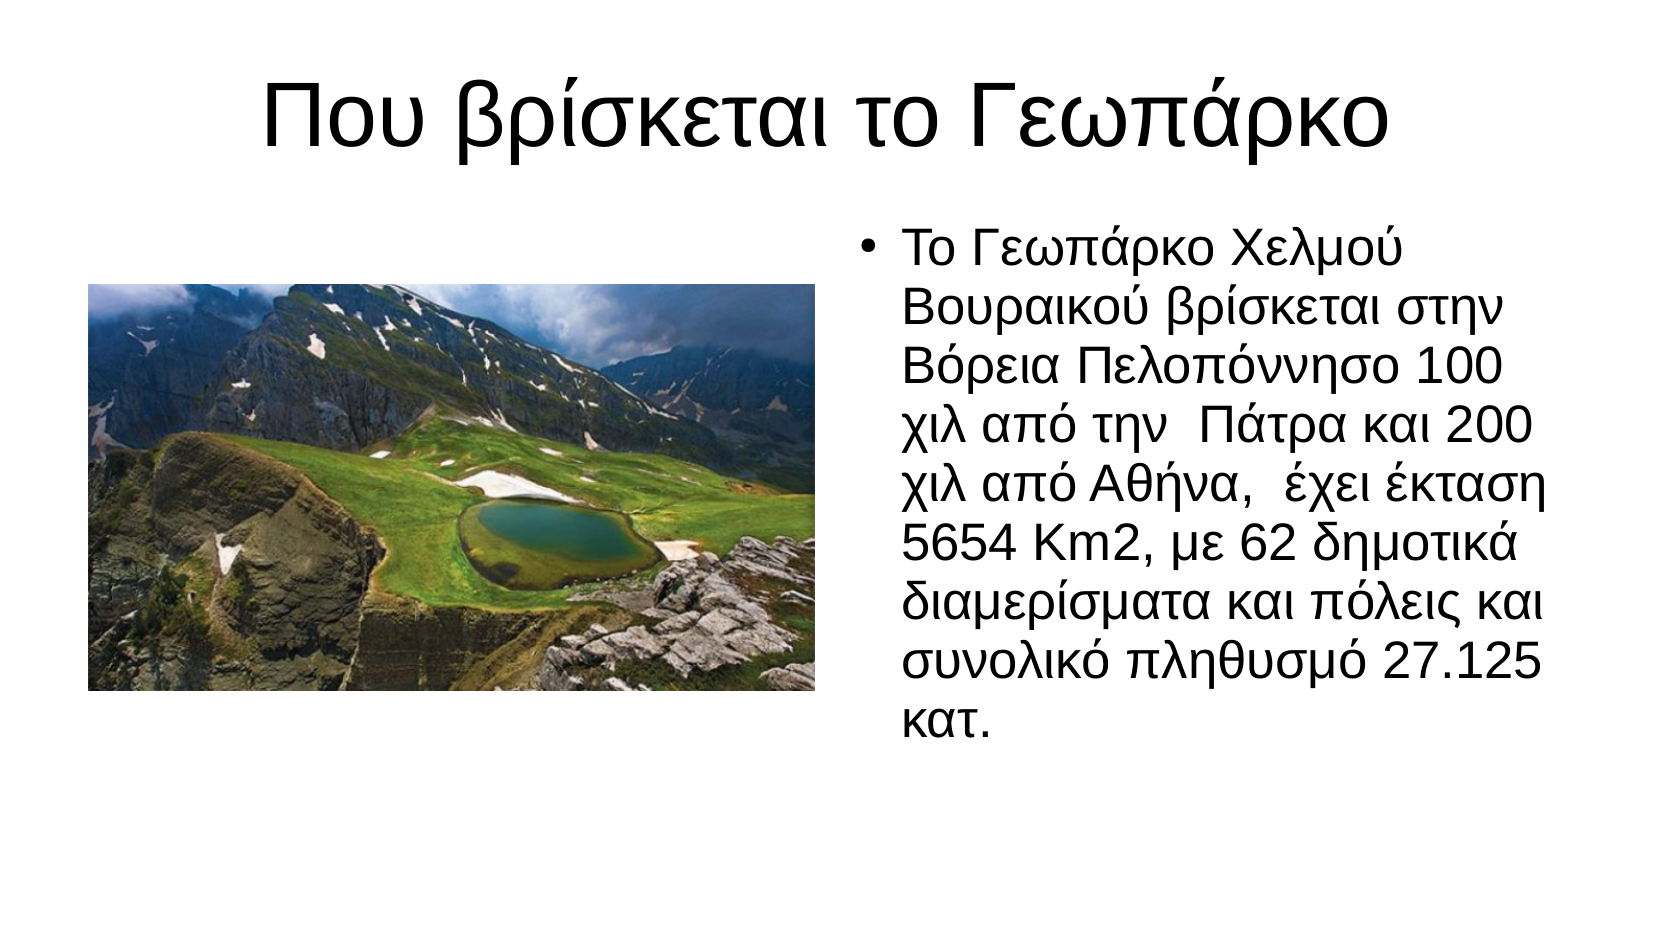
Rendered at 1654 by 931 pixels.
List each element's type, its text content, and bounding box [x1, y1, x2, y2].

title Που βρίσκεται το Γεωπάρκο [82, 37, 1571, 193]
picture [88, 284, 815, 691]
list Το Γεωπάρκο Χελμού Βουραικού βρίσκεται στην Βόρεια Πελοπόννησο 100 χιλ από την Πάτρα και 200 χιλ από Αθήνα, έχει έκταση 5654 Km2, με 62 δημοτικά διαμερίσματα και πόλεις και συνολικό πληθυσμό 27.125 κατ. [845, 217, 1572, 758]
